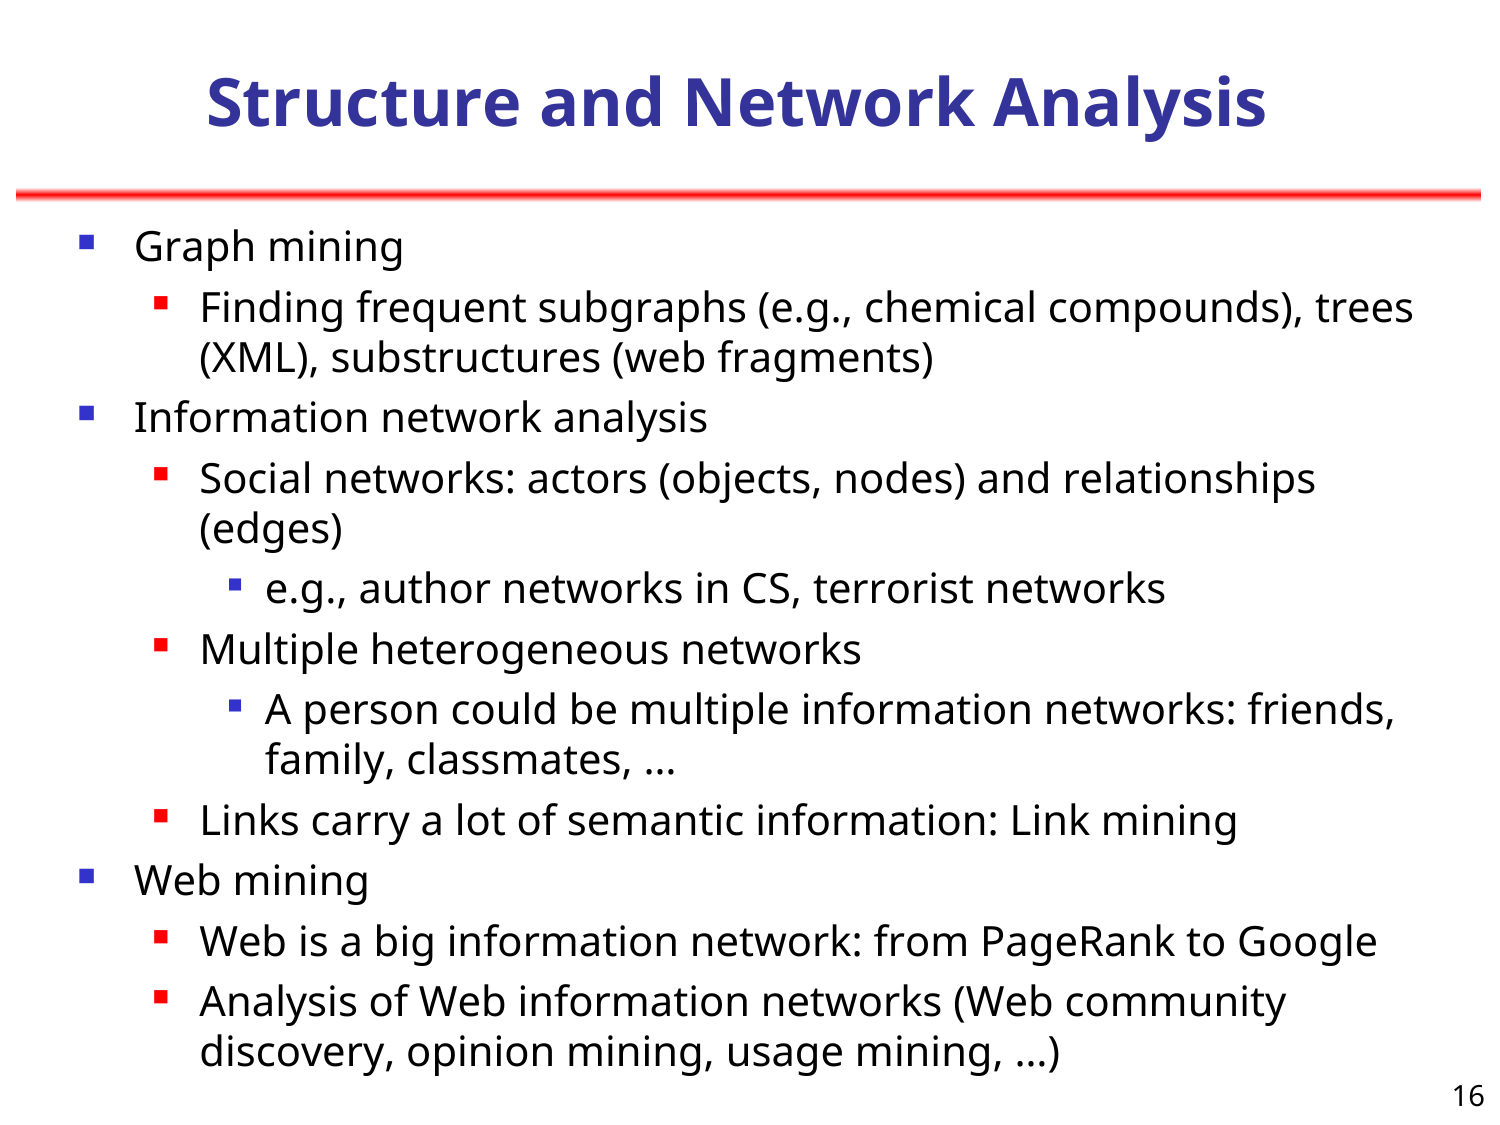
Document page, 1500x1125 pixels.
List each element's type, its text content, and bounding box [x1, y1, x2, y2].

text_box <number> [1450, 1050, 1500, 1125]
list Graph mining Finding frequent subgraphs (e.g., chemical compounds), trees (XML), substructures (web fragments) Information network analysis Social networks: actors (objects, nodes) and relationships (edges) e.g., author networks in CS, terrorist networks Multiple heterogeneous networks A person could be multiple information networks: friends, family, classmates, … Links carry a lot of semantic information: Link mining Web mining Web is a big information network: from PageRank to Google Analysis of Web information networks (Web community discovery, opinion mining, usage mining, …) [62, 212, 1450, 1125]
title Structure and Network Analysis [0, 24, 1475, 176]
